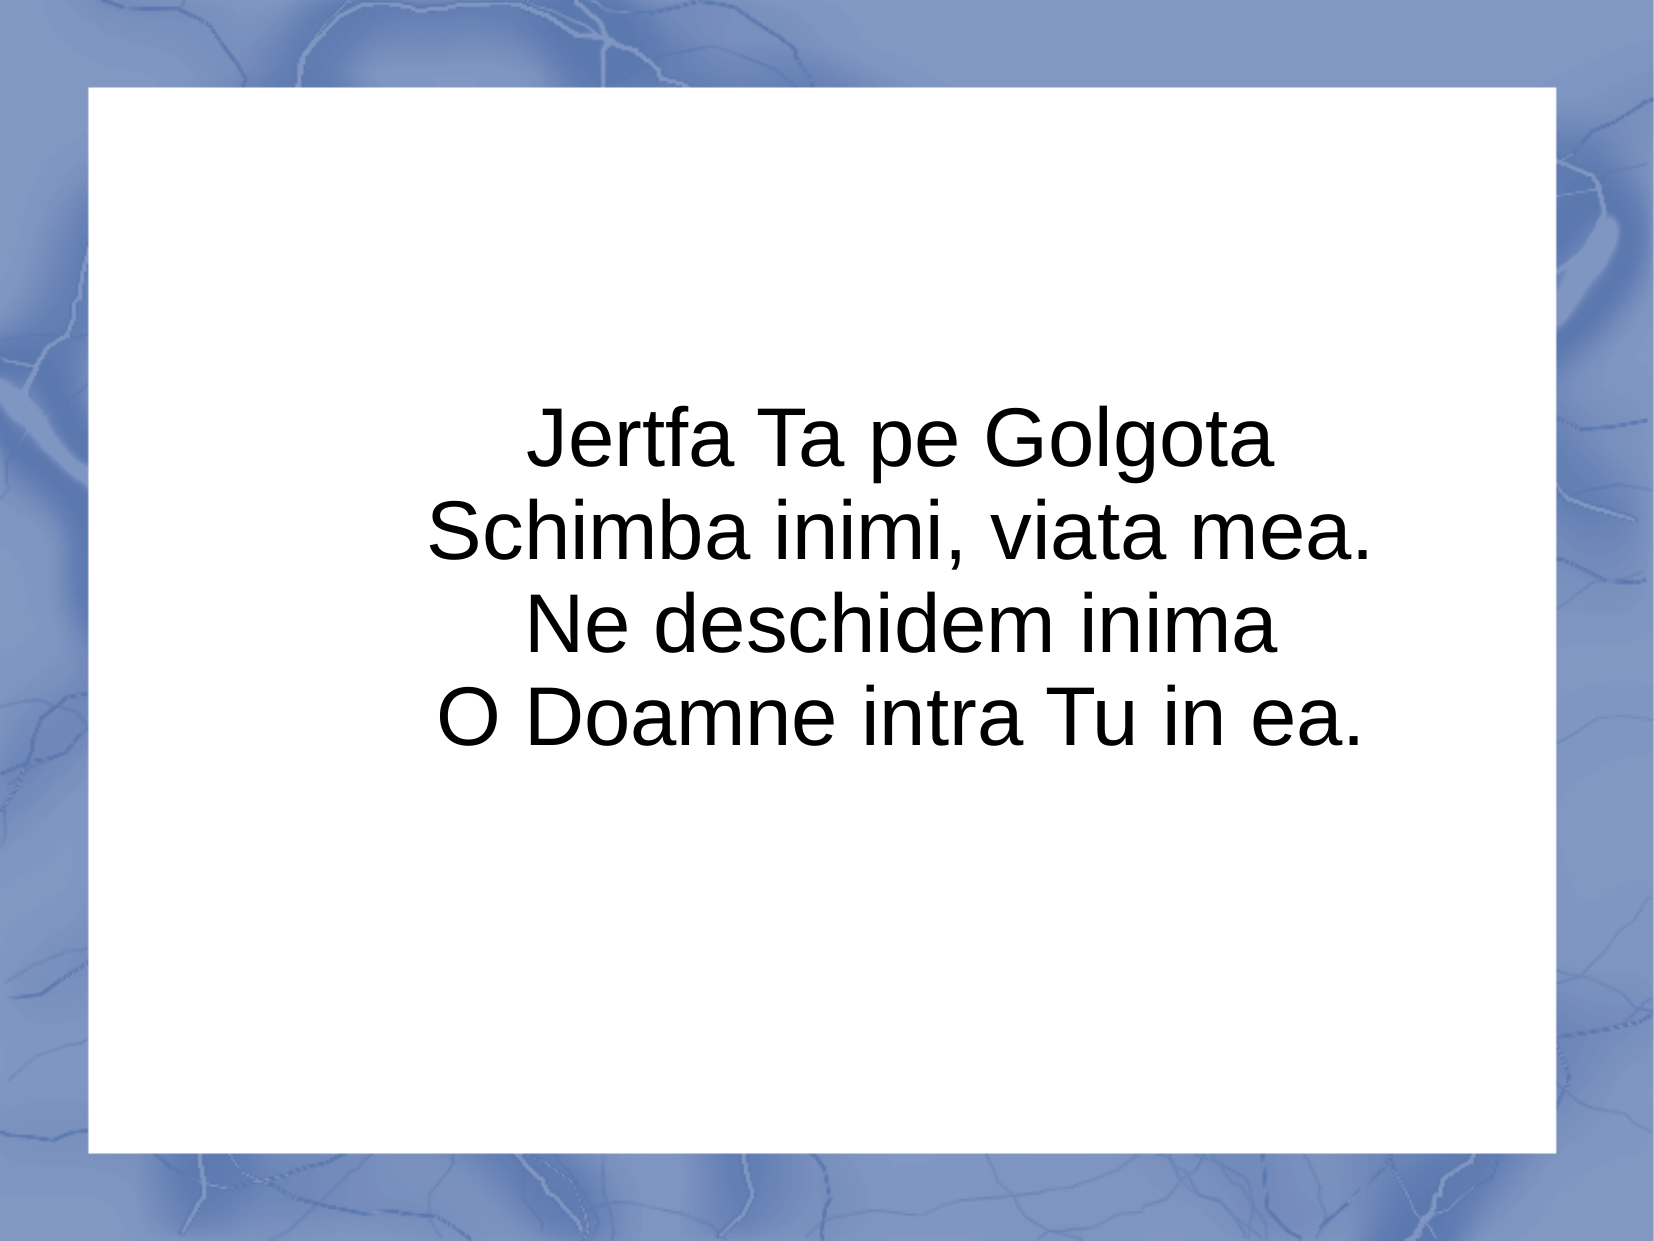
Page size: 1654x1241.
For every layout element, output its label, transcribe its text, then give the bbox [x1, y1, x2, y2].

text_box Jertfa Ta pe Golgota Schimba inimi, viata mea. Ne deschidem inima O Doamne intra Tu in ea. [355, 383, 1447, 894]
picture [0, 0, 1654, 1241]
